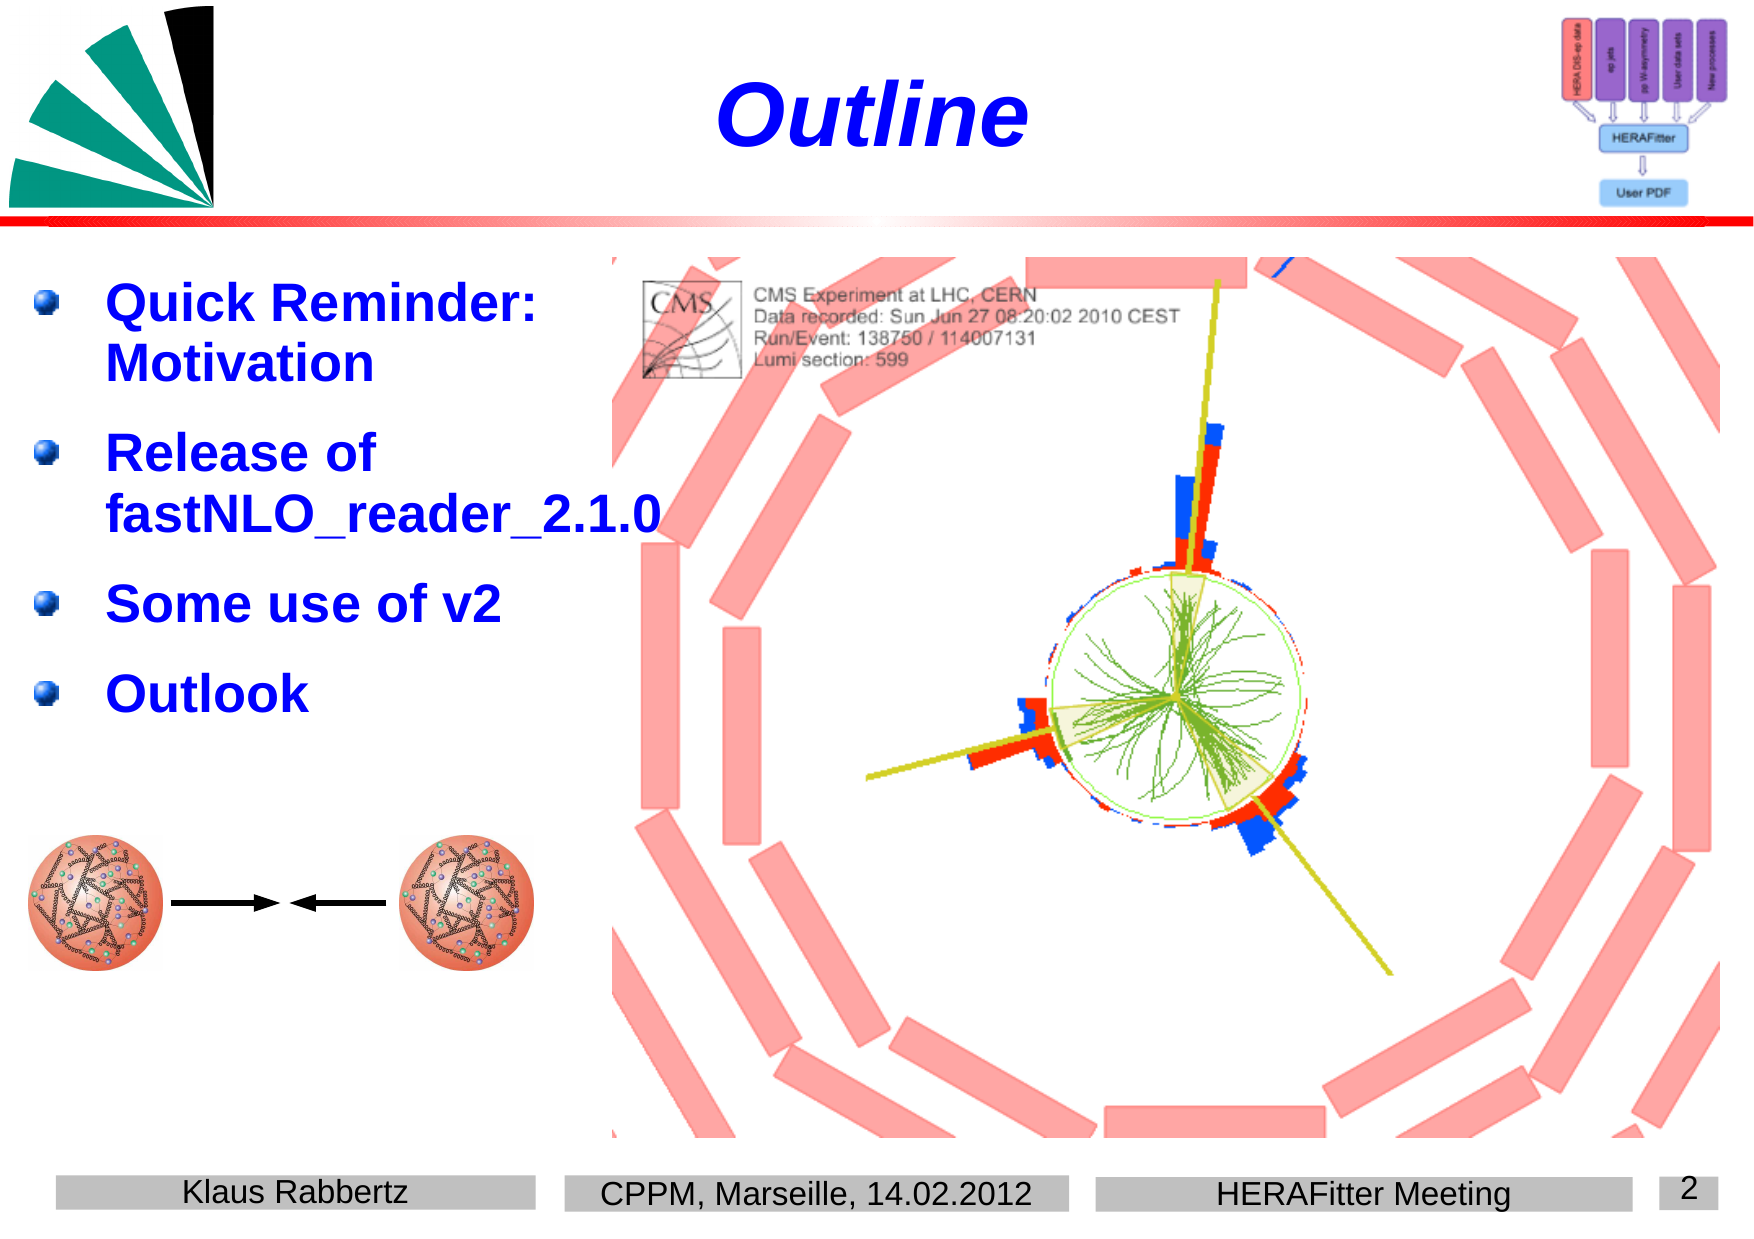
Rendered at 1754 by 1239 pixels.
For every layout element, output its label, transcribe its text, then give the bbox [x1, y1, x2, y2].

picture [399, 835, 534, 971]
picture [612, 257, 1720, 1139]
picture [1552, 15, 1736, 211]
picture [28, 835, 163, 971]
list Quick Reminder: Motivation Release of fastNLO_reader_2.1.0 Some use of v2 Outlook [22, 272, 706, 732]
title Outline [220, 16, 1525, 213]
picture [9, 6, 214, 210]
